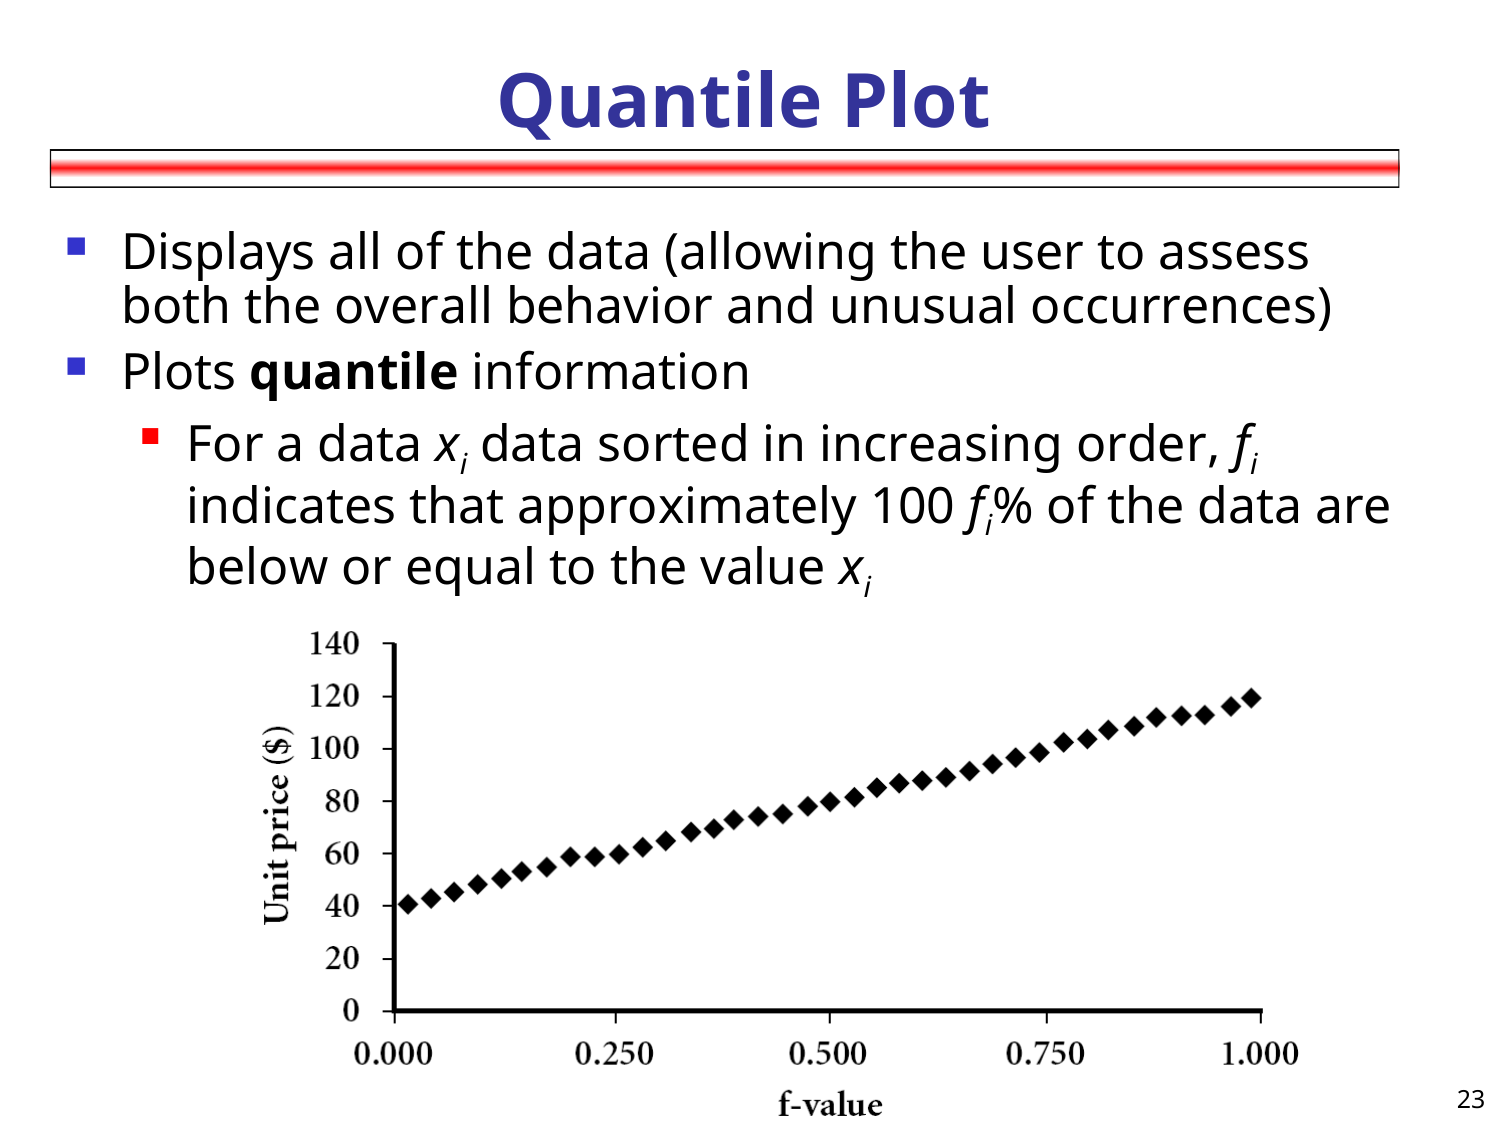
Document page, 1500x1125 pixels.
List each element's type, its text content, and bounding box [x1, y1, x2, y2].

picture [249, 659, 1300, 1125]
list Displays all of the data (allowing the user to assess both the overall behavior and unusual occurrences) Plots quantile information For a data xi data sorted in increasing order, fi indicates that approximately 100 fi% of the data are below or equal to the value xi [49, 218, 1425, 659]
text_box <number> [1300, 1062, 1500, 1125]
title Quantile Plot [24, 44, 1463, 150]
